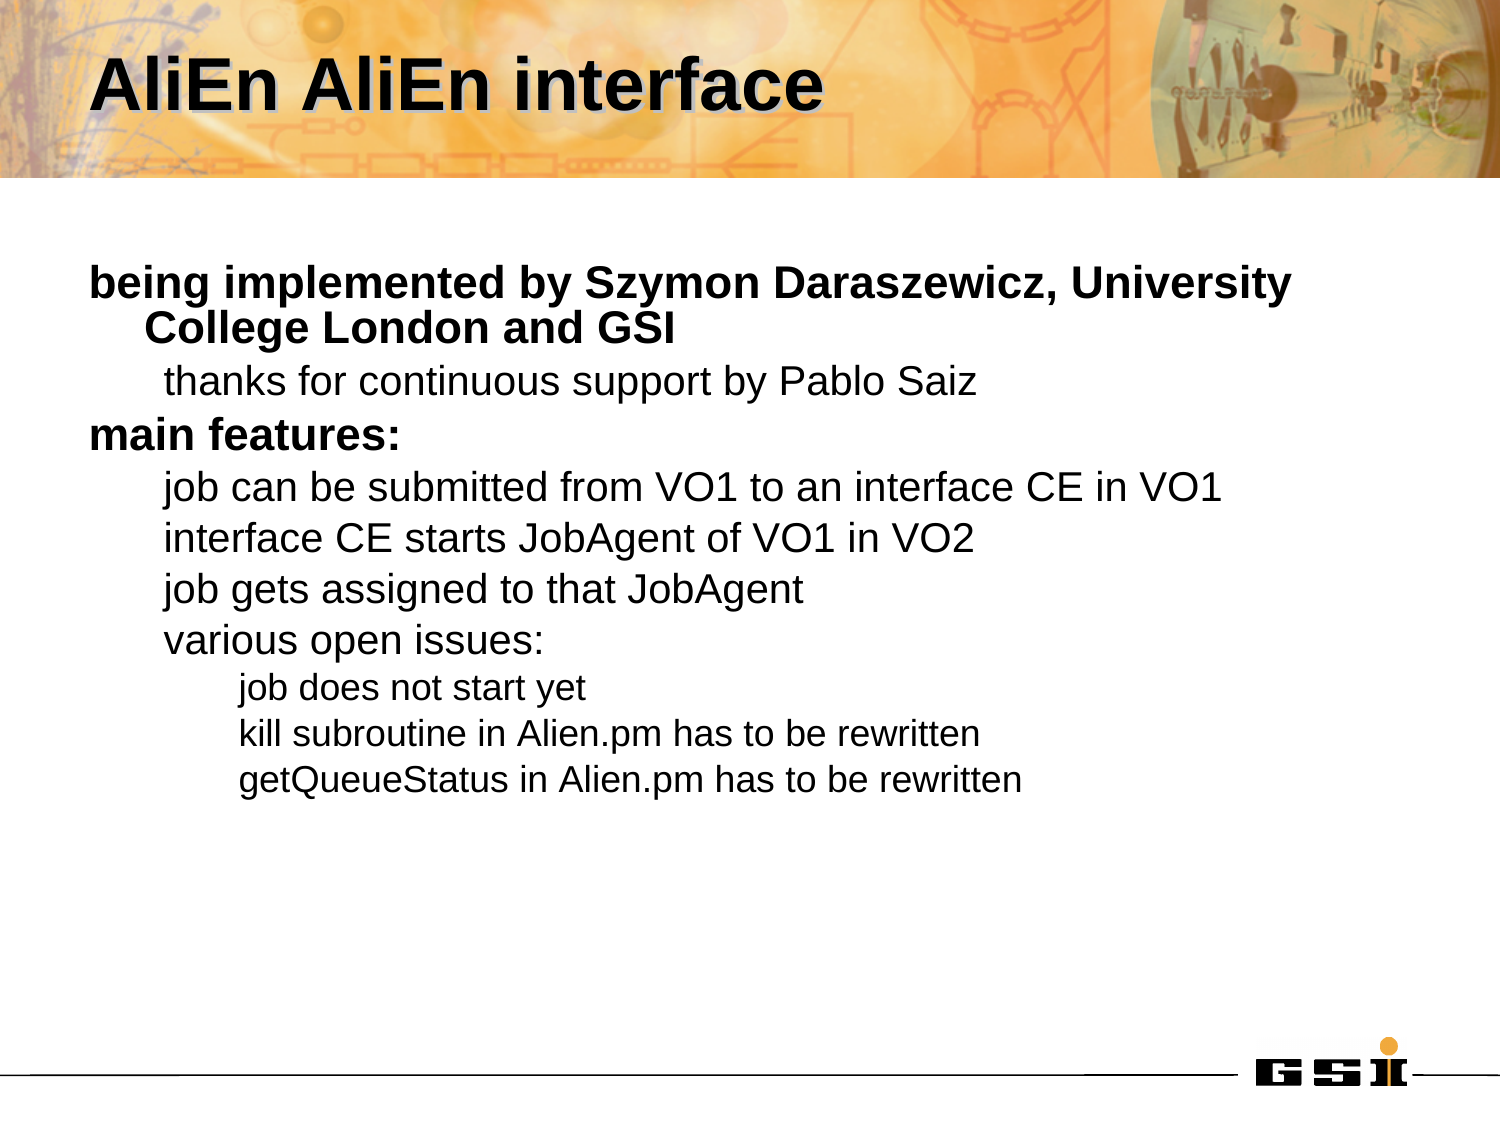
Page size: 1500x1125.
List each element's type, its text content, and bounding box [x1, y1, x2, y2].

picture [0, 0, 1500, 178]
title AliEn AliEn interface [88, 4, 1411, 172]
picture [1256, 1037, 1407, 1086]
list being implemented by Szymon Daraszewicz, University College London and GSI thanks for continuous support by Pablo Saiz main features: job can be submitted from VO1 to an interface CE in VO1 interface CE starts JobAgent of VO1 in VO2 job gets assigned to that JobAgent various open issues: job does not start yet kill subroutine in Alien.pm has to be rewritten getQueueStatus in Alien.pm has to be rewritten [88, 263, 1411, 1006]
